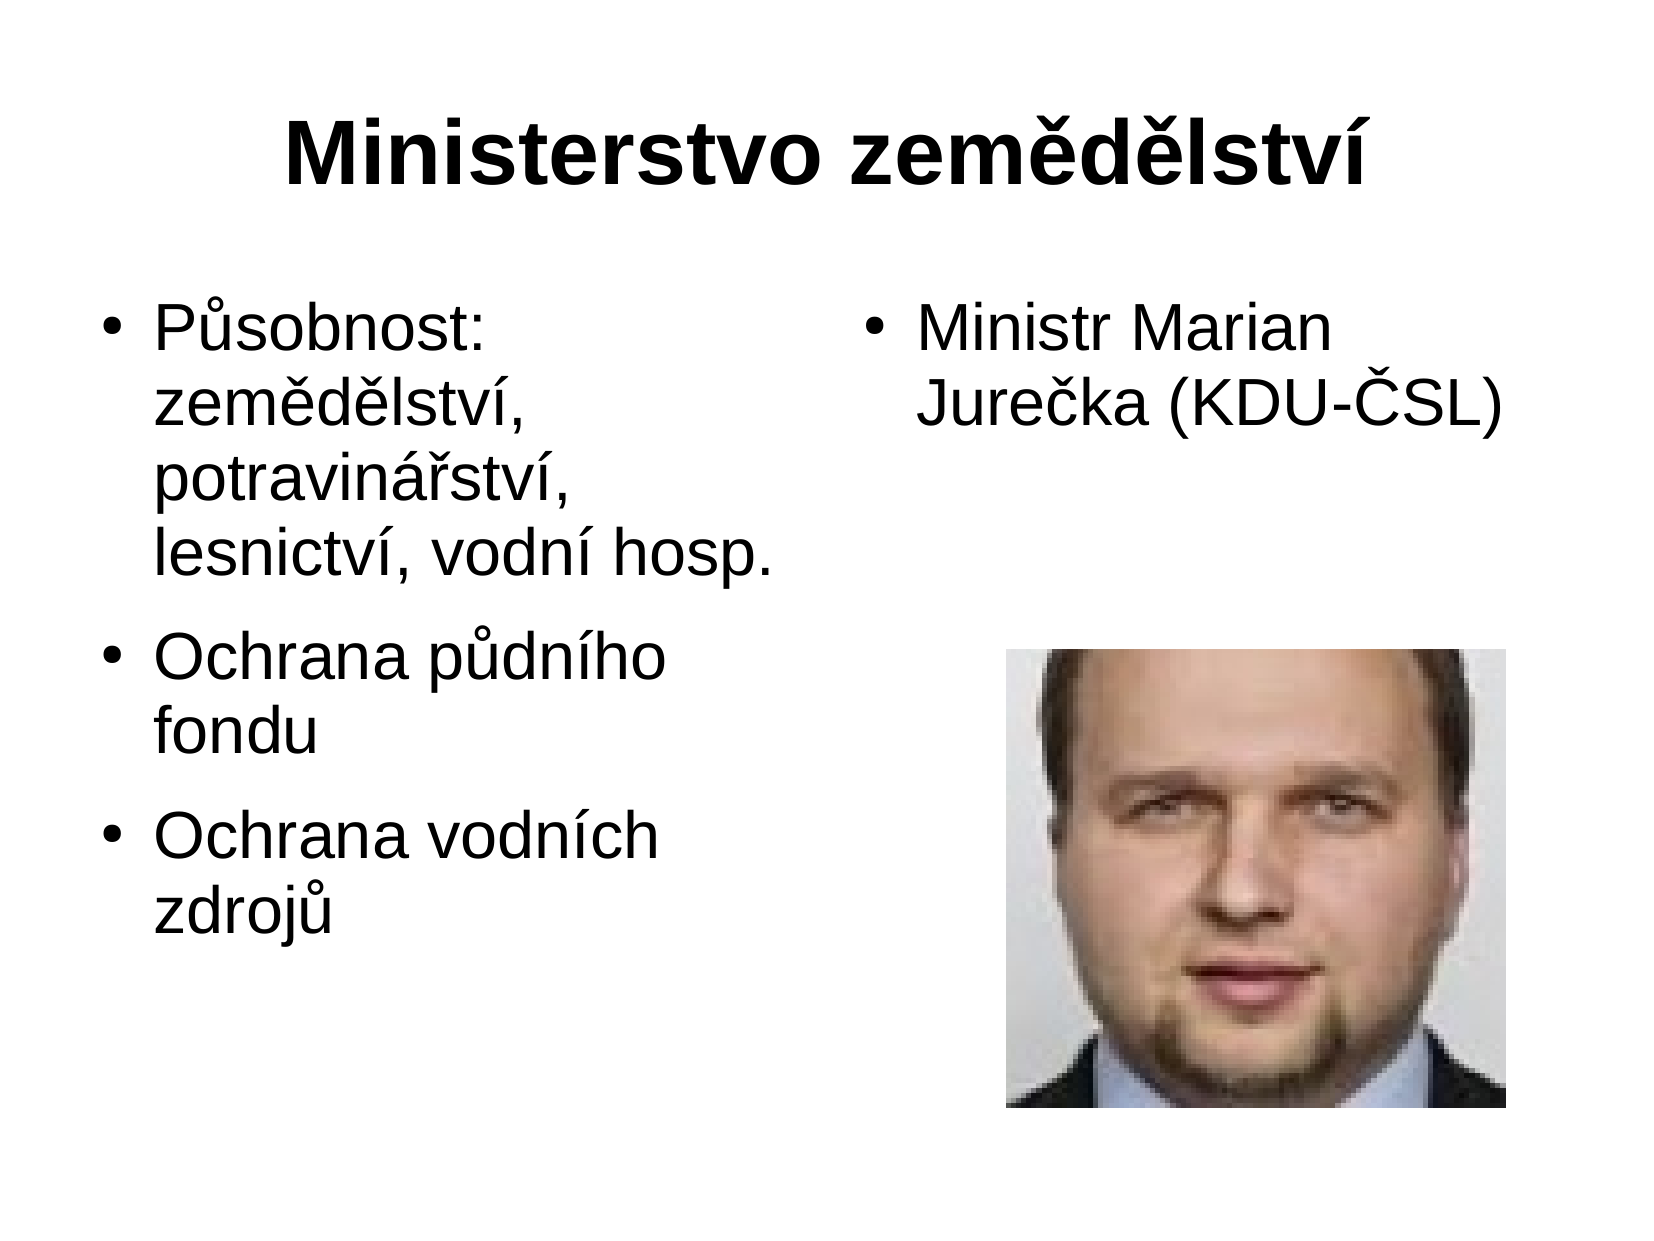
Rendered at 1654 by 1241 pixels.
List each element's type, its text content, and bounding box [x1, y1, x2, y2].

picture [1006, 649, 1506, 1109]
title Ministerstvo zemědělství [82, 49, 1571, 257]
list Ministr Marian Jurečka (KDU-ČSL) [845, 290, 1572, 681]
list Působnost: zemědělství, potravinářství, lesnictví, vodní hosp. Ochrana půdního fondu Ochrana vodních zdrojů [82, 290, 809, 1109]
